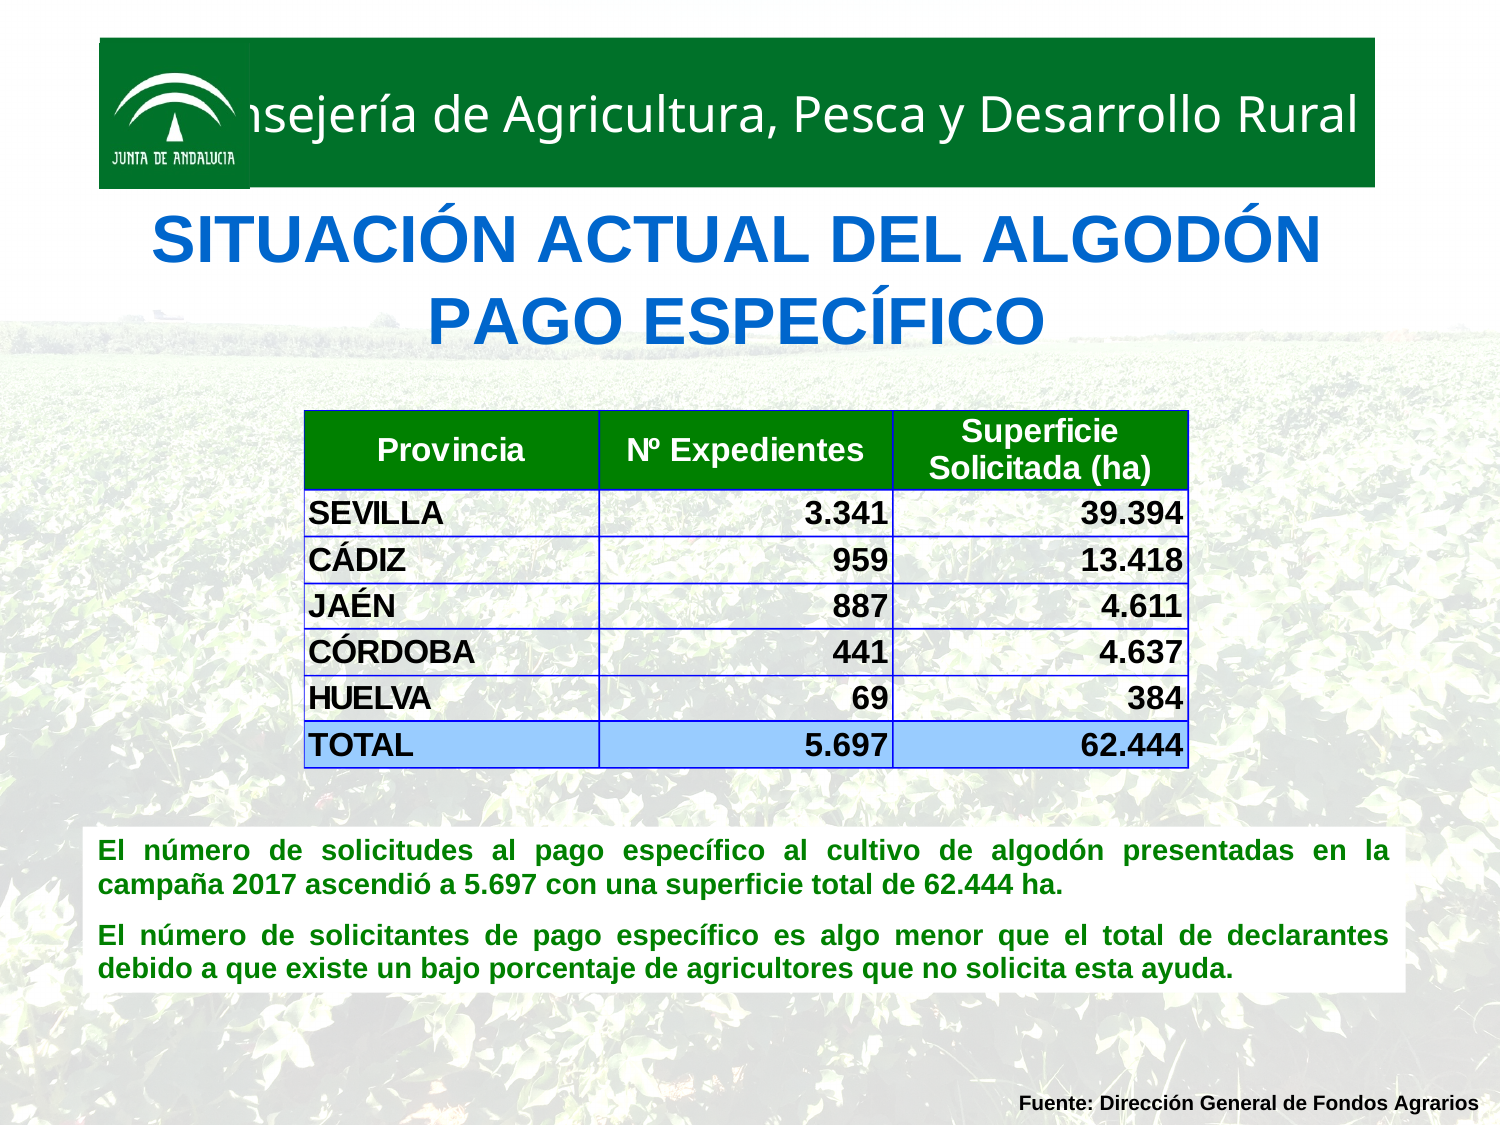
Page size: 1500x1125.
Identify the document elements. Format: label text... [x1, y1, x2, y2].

list SITUACIÓN ACTUAL DEL ALGODÓN PAGO ESPECÍFICO [99, 200, 1375, 367]
picture [0, 0, 1500, 1125]
text_box Fuente: Dirección General de Fondos Agrarios [1003, 1081, 1500, 1123]
title Consejería de Agricultura, Pesca y Desarrollo Rural [99, 37, 1375, 188]
text_box El número de solicitudes al pago específico al cultivo de algodón presentadas en la campaña 2017 ascendió a 5.697 con una superficie total de 62.444 ha. El número de solicitantes de pago específico es algo menor que el total de declarantes debido a que existe un bajo porcentaje de agricultores que no solicita esta ayuda. [82, 826, 1406, 993]
